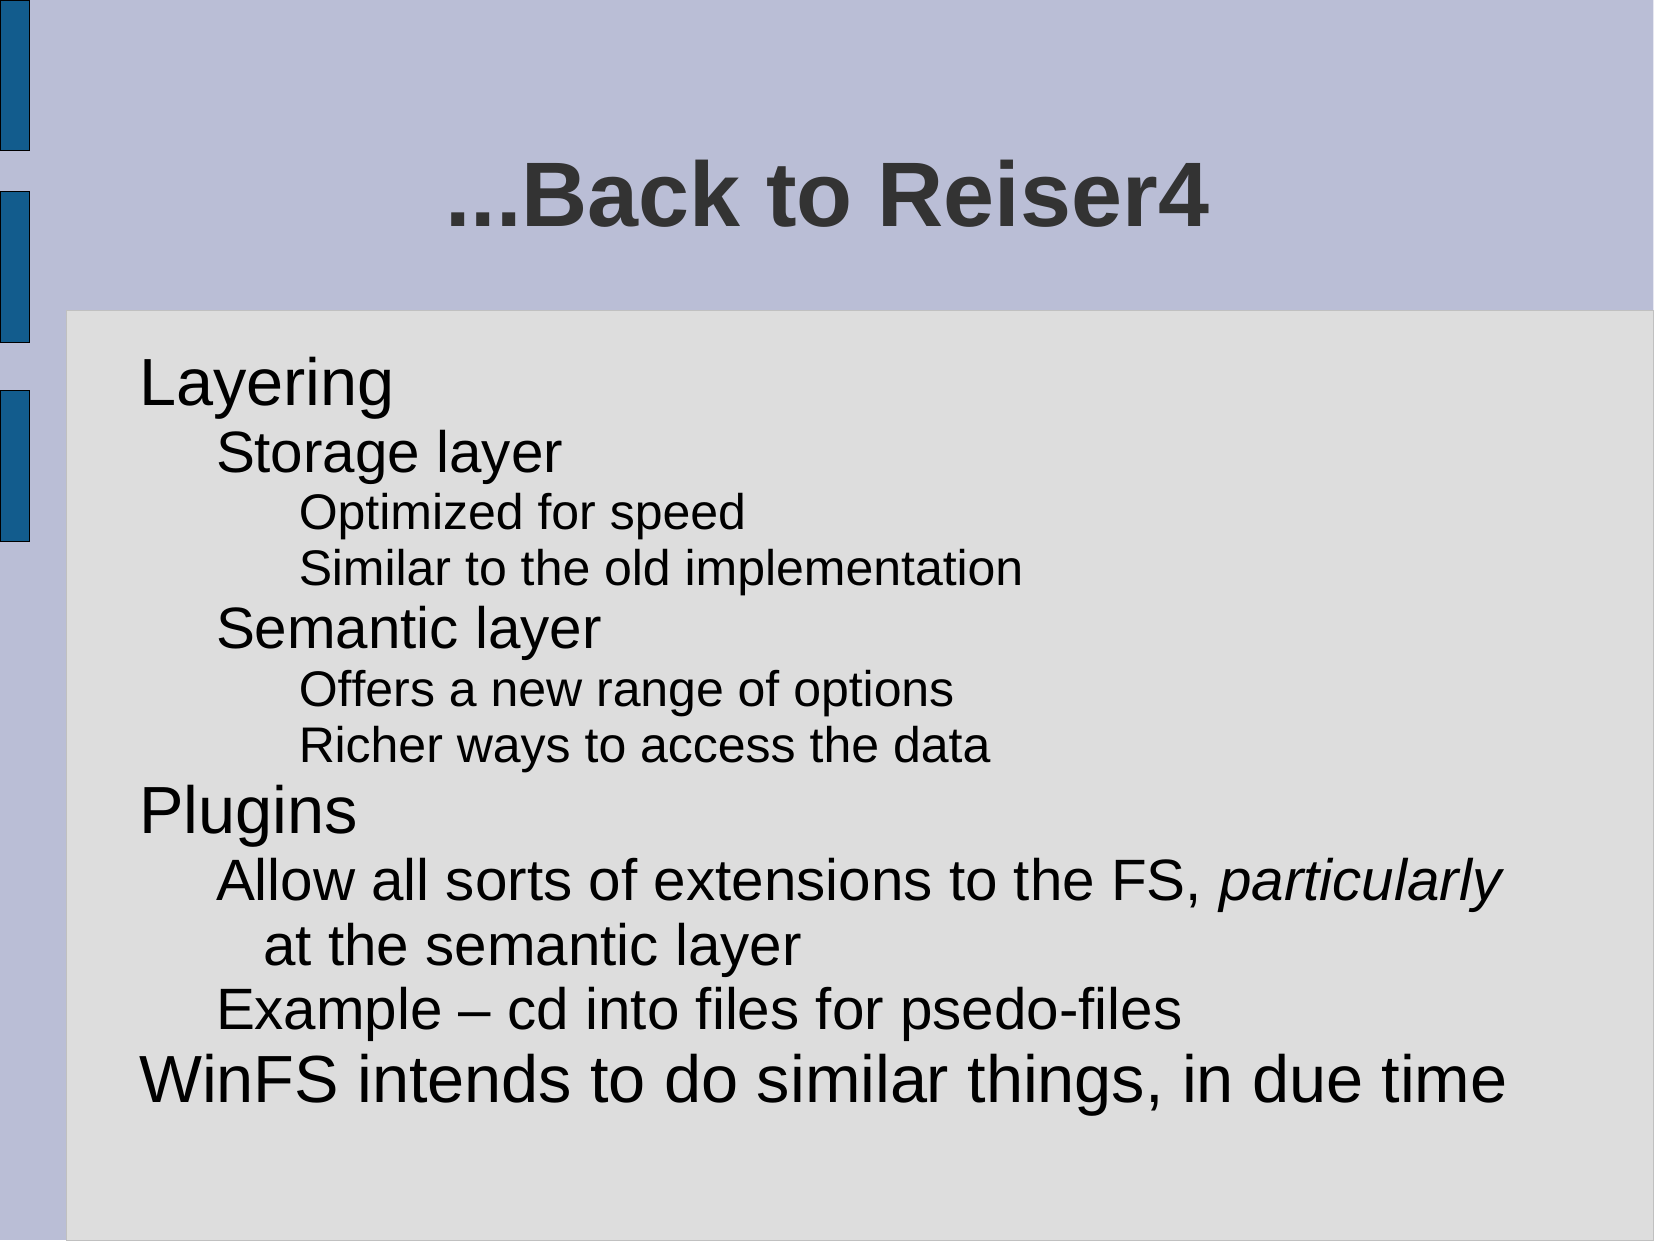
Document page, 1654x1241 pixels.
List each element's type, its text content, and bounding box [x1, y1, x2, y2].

title ...Back to Reiser4 [121, 91, 1534, 299]
list Layering Storage layer Optimized for speed Similar to the old implementation Semantic layer Offers a new range of options Richer ways to access the data Plugins Allow all sorts of extensions to the FS, particularly at the semantic layer Example – cd into files for psedo-files WinFS intends to do similar things, in due time [121, 344, 1534, 1228]
